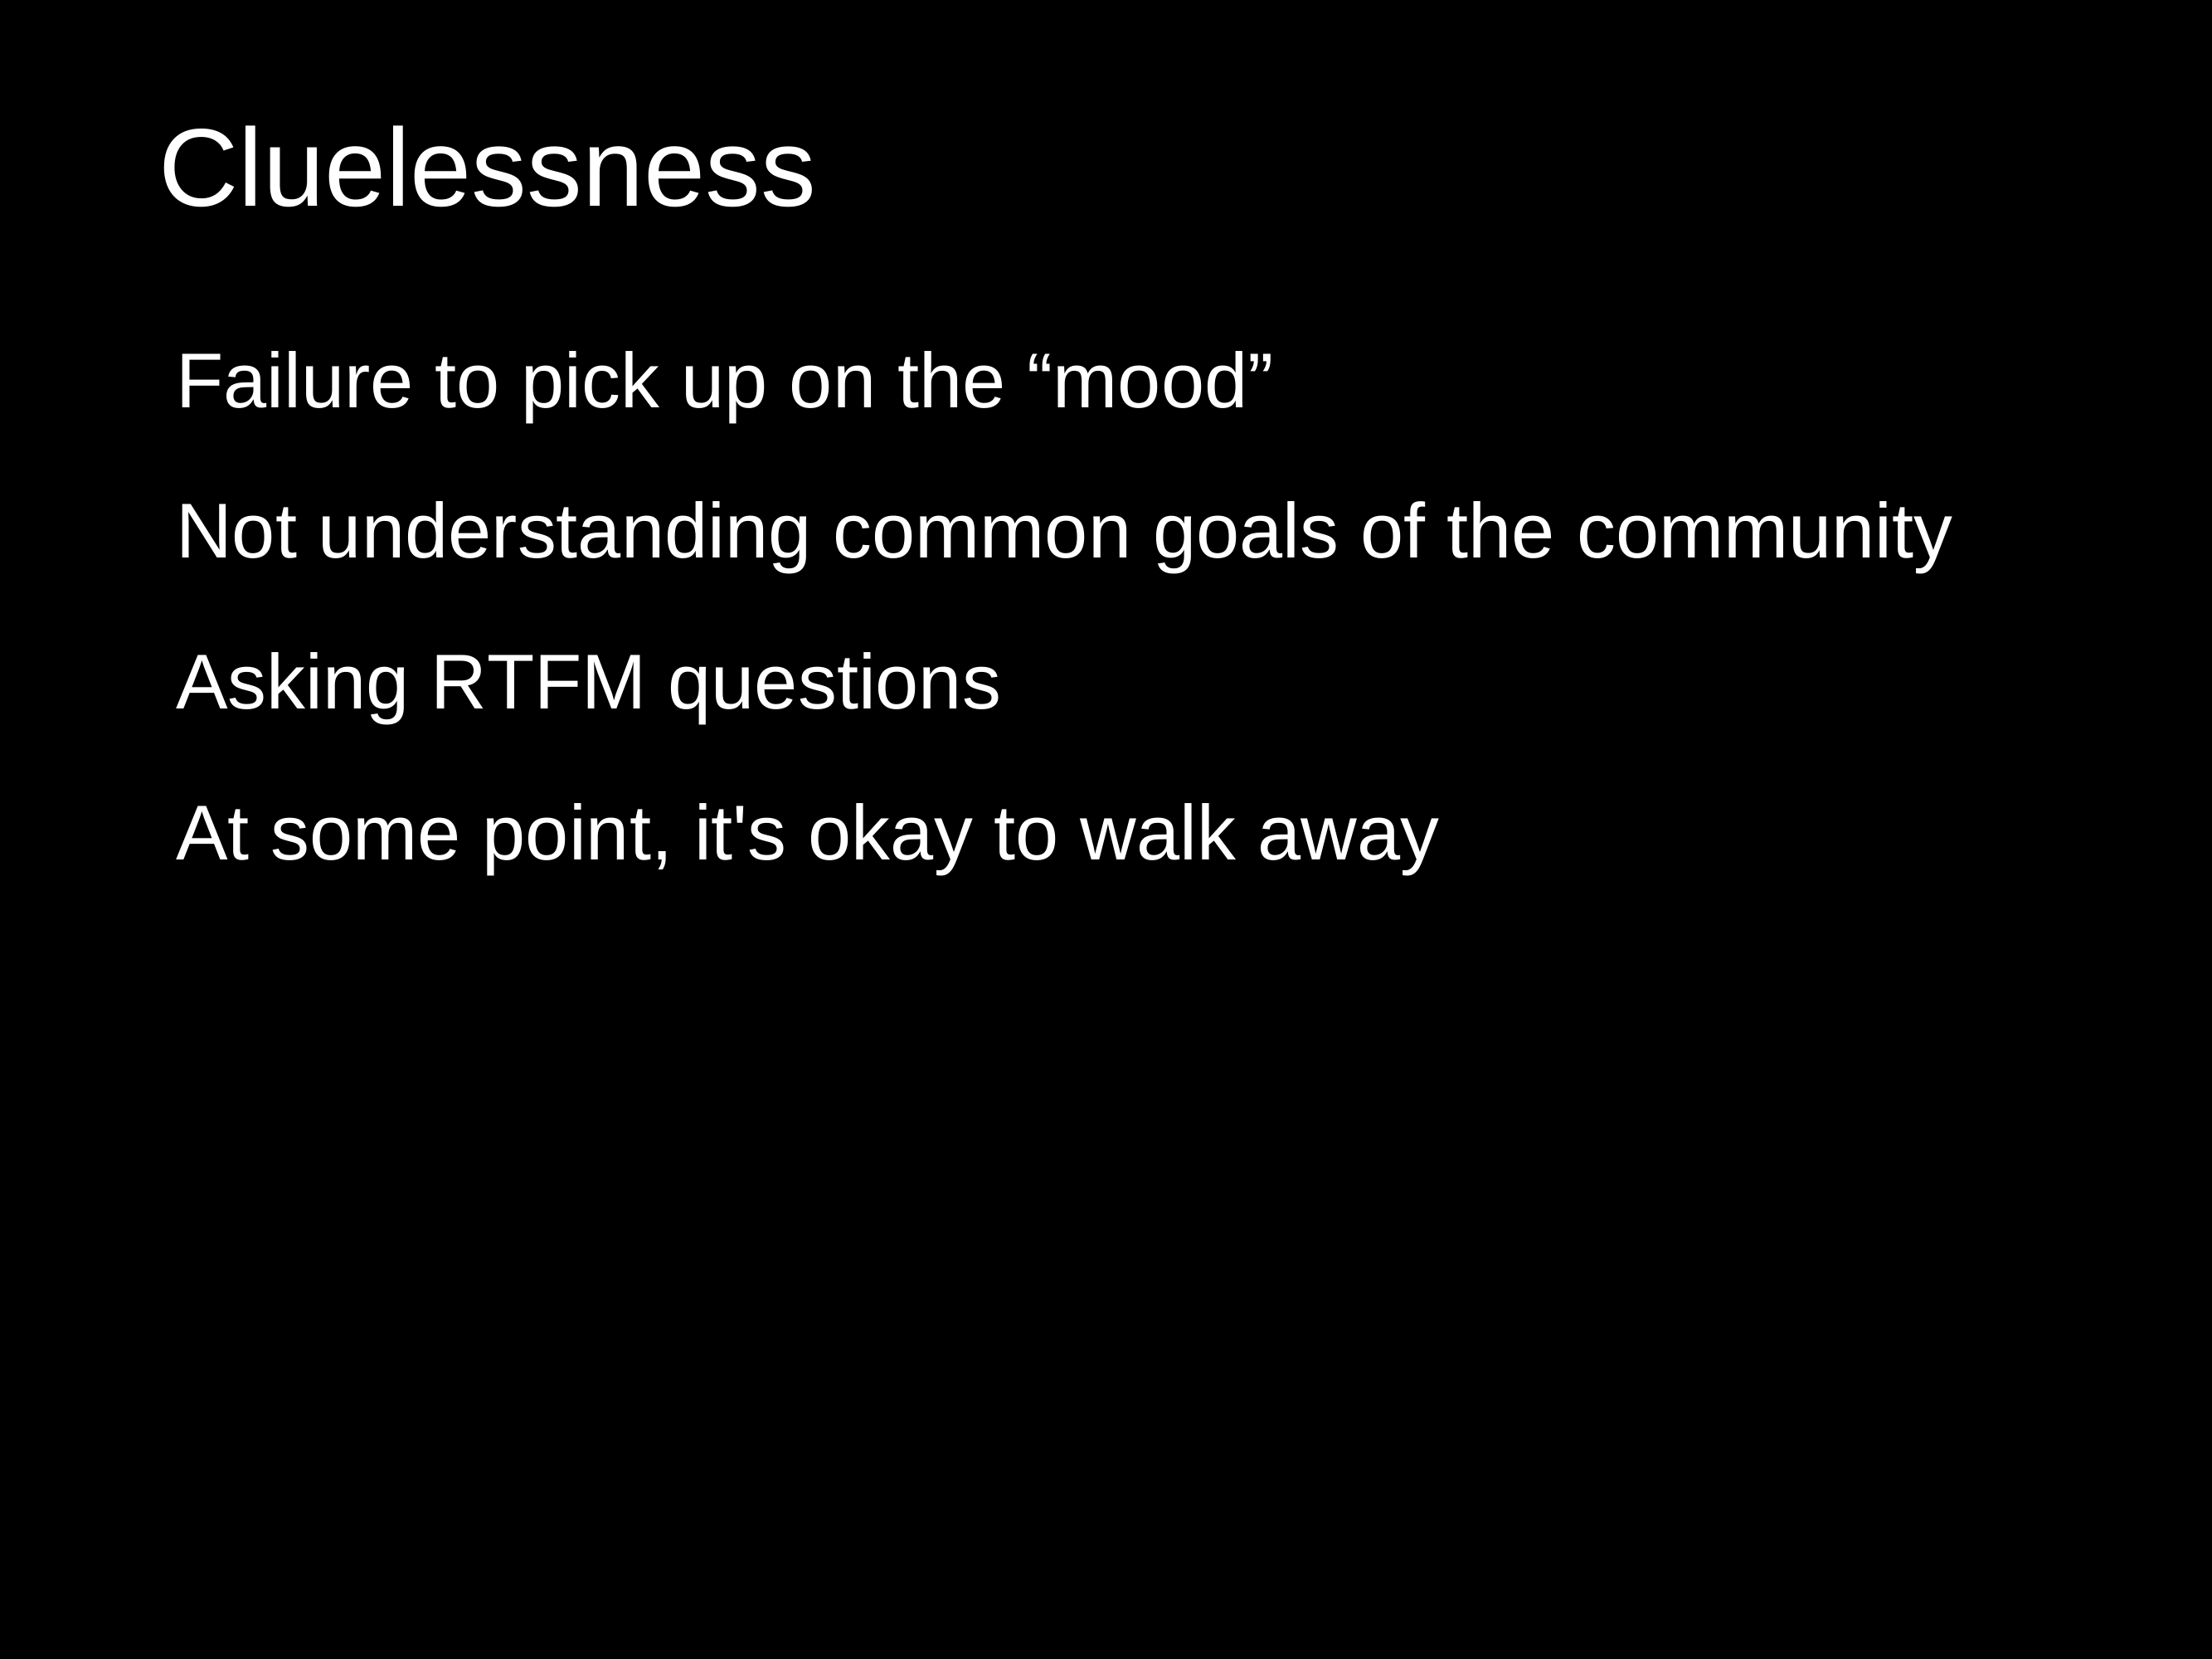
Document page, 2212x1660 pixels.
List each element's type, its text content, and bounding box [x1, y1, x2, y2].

title Cluelessness [152, 79, 2059, 256]
list Failure to pick up on the “mood” Not understanding common goals of the community Asking RTFM questions At some point, it's okay to walk away [152, 286, 2059, 1570]
